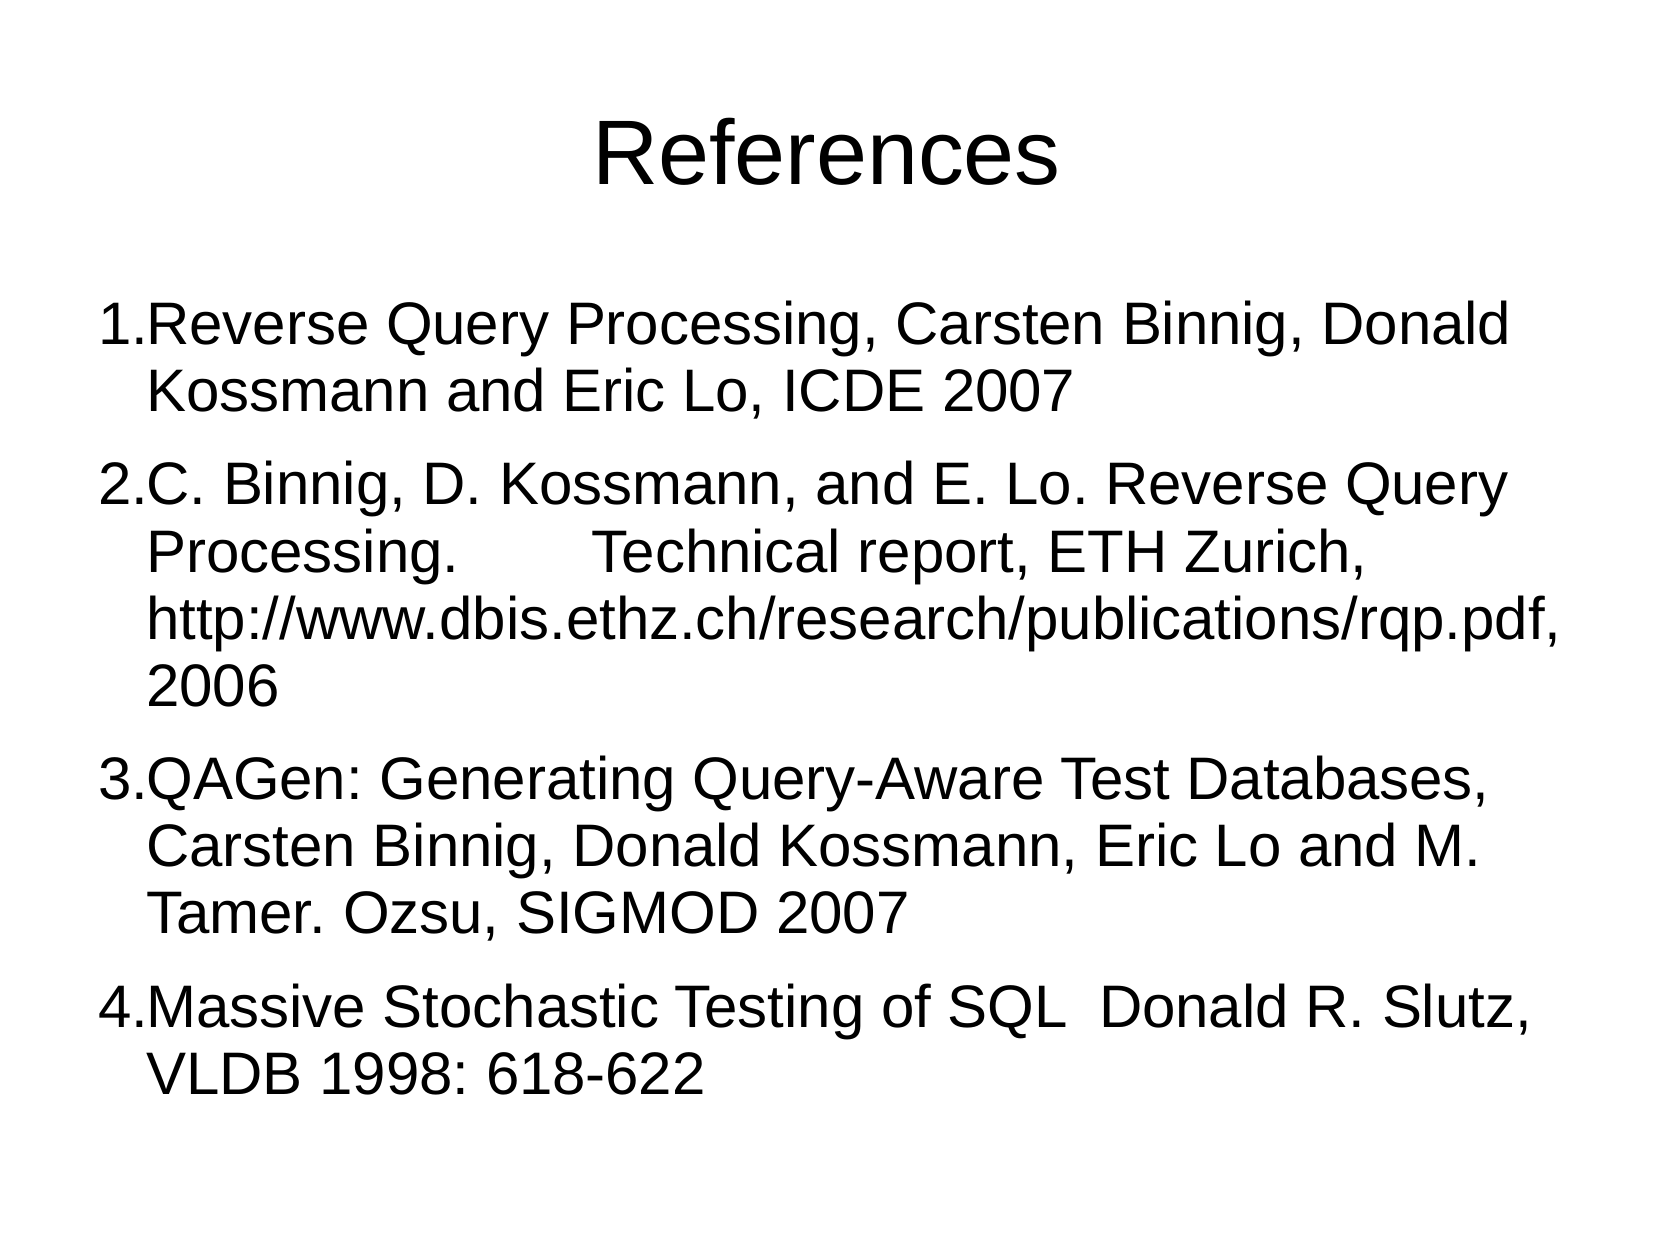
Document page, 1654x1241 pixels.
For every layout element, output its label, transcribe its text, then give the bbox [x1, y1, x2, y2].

list Reverse Query Processing, Carsten Binnig, Donald Kossmann and Eric Lo, ICDE 2007 C. Binnig, D. Kossmann, and E. Lo. Reverse Query Processing. Technical report, ETH Zurich, http://www.dbis.ethz.ch/research/publications/rqp.pdf, 2006 QAGen: Generating Query-Aware Test Databases, Carsten Binnig, Donald Kossmann, Eric Lo and M. Tamer. Ozsu, SIGMOD 2007 Massive Stochastic Testing of SQL Donald R. Slutz, VLDB 1998: 618-622 [82, 290, 1571, 1109]
title References [82, 56, 1571, 250]
